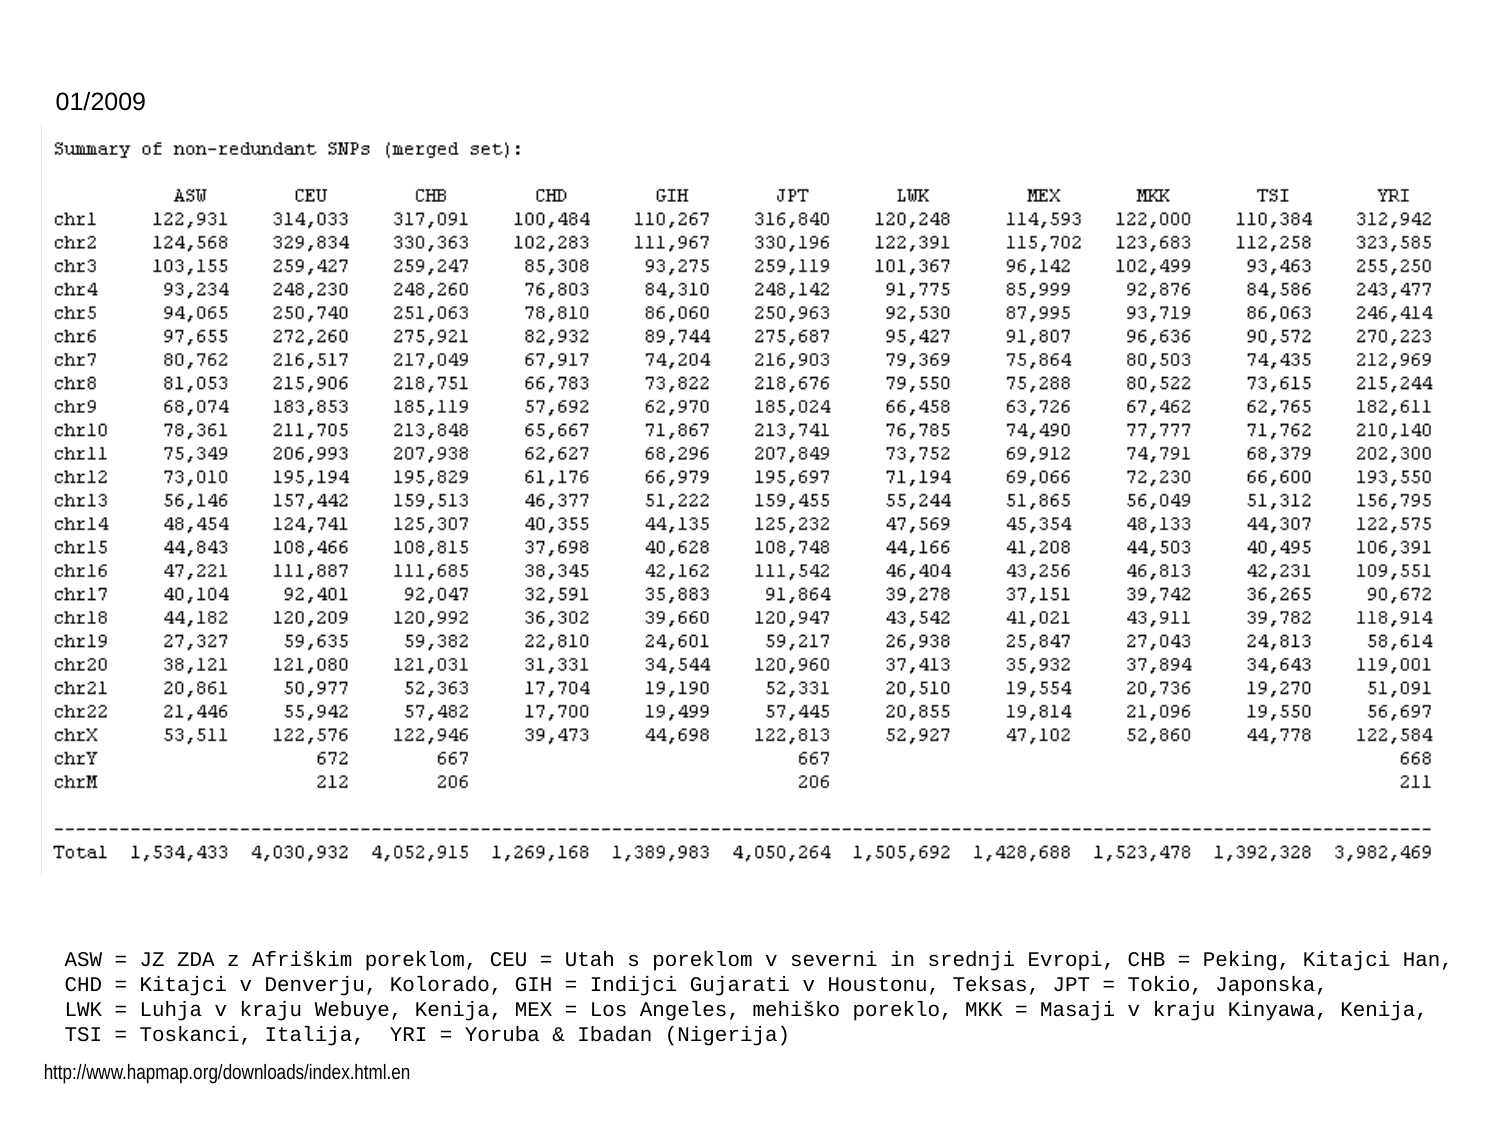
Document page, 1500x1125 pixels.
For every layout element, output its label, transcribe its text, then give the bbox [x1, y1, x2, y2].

text_box http://www.hapmap.org/downloads/index.html.en [28, 1051, 426, 1091]
text_box 01/2009 [40, 78, 162, 123]
picture [41, 125, 1453, 875]
text_box ASW = JZ ZDA z Afriškim poreklom, CEU = Utah s poreklom v severni in srednji Evropi, CHB = Peking, Kitajci Han, CHD = Kitajci v Denverju, Kolorado, GIH = Indijci Gujarati v Houstonu, Teksas, JPT = Tokio, Japonska, LWK = Luhja v kraju Webuye, Kenija, MEX = Los Angeles, mehiško poreklo, MKK = Masaji v kraju Kinyawa, Kenija, TSI = Toskanci, Italija, YRI = Yoruba & Ibadan (Nigerija) [49, 937, 1480, 1053]
